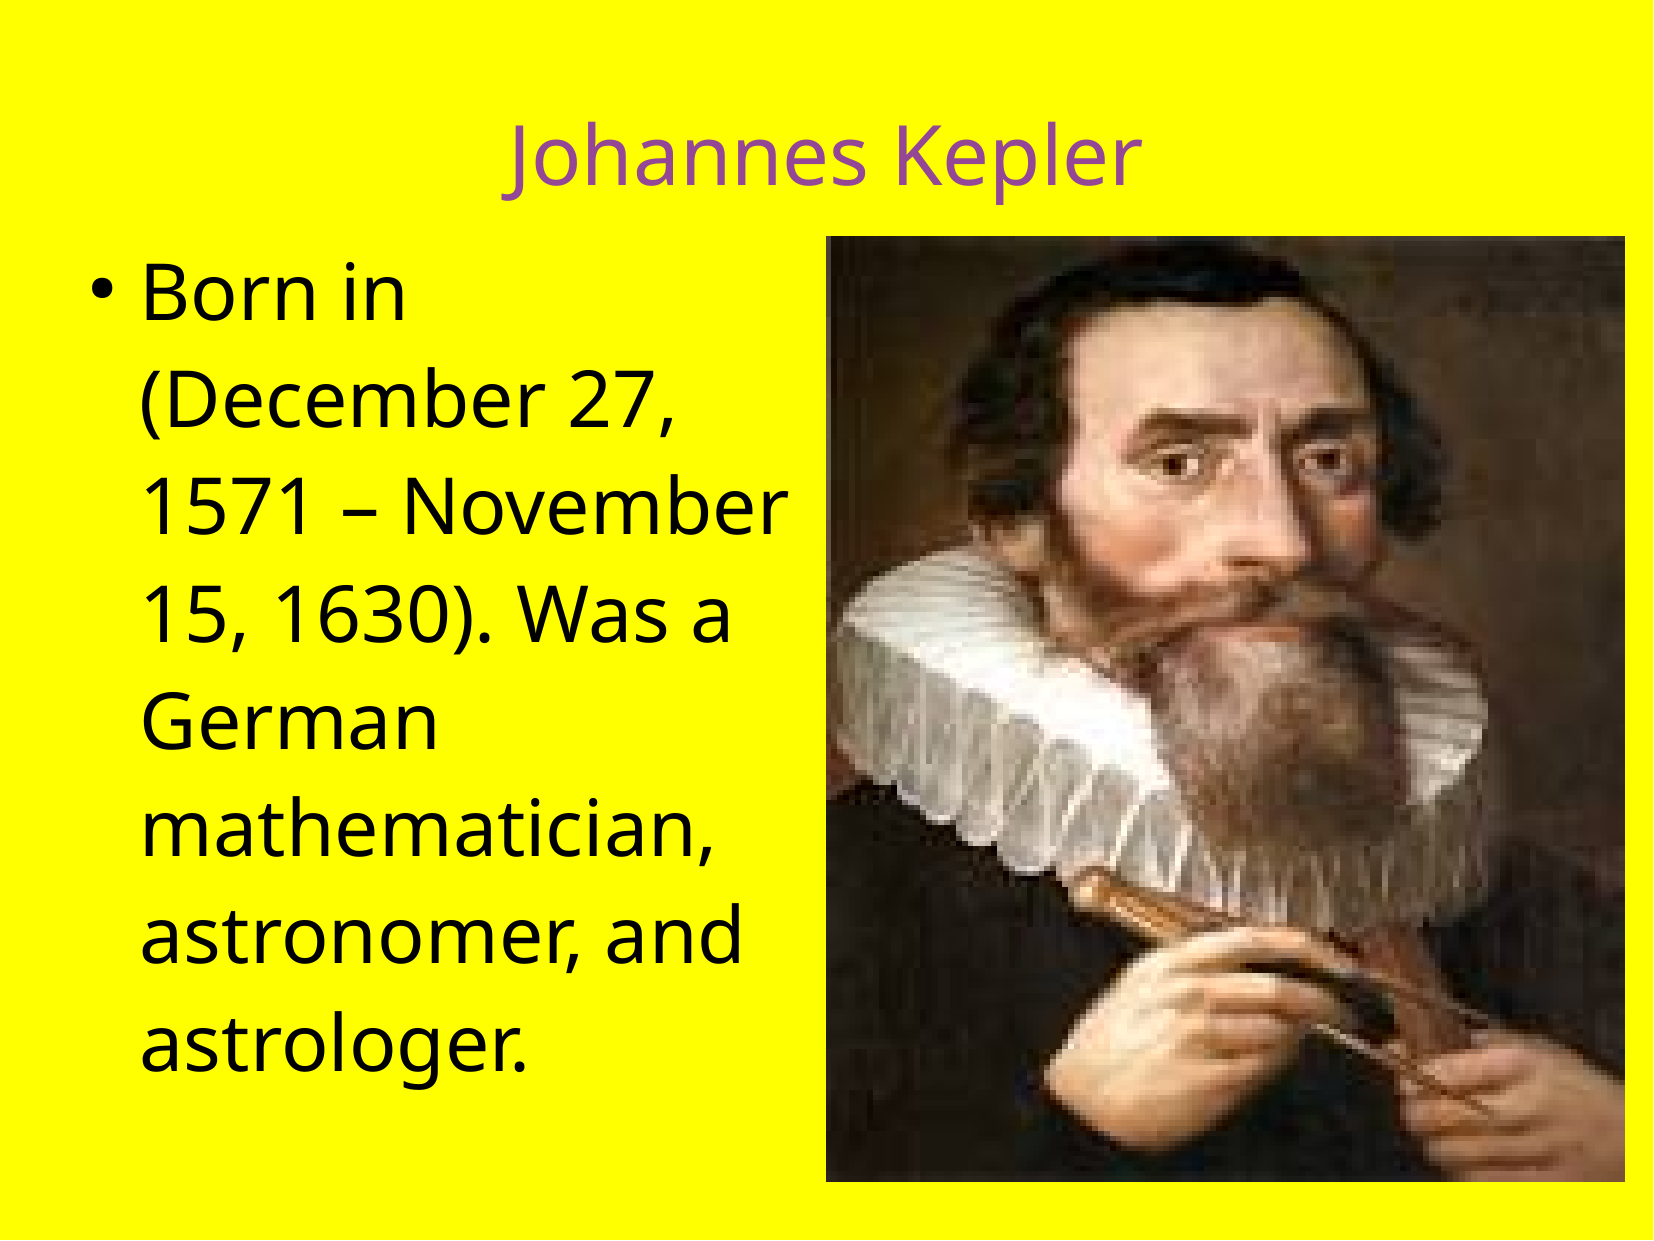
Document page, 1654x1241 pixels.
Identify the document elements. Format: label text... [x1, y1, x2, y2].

list Born in (December 27, 1571 – November 15, 1630). Was a German mathematician, astronomer, and astrologer. [71, 236, 798, 1182]
picture [826, 236, 1625, 1182]
title Johannes Kepler [82, 56, 1571, 250]
